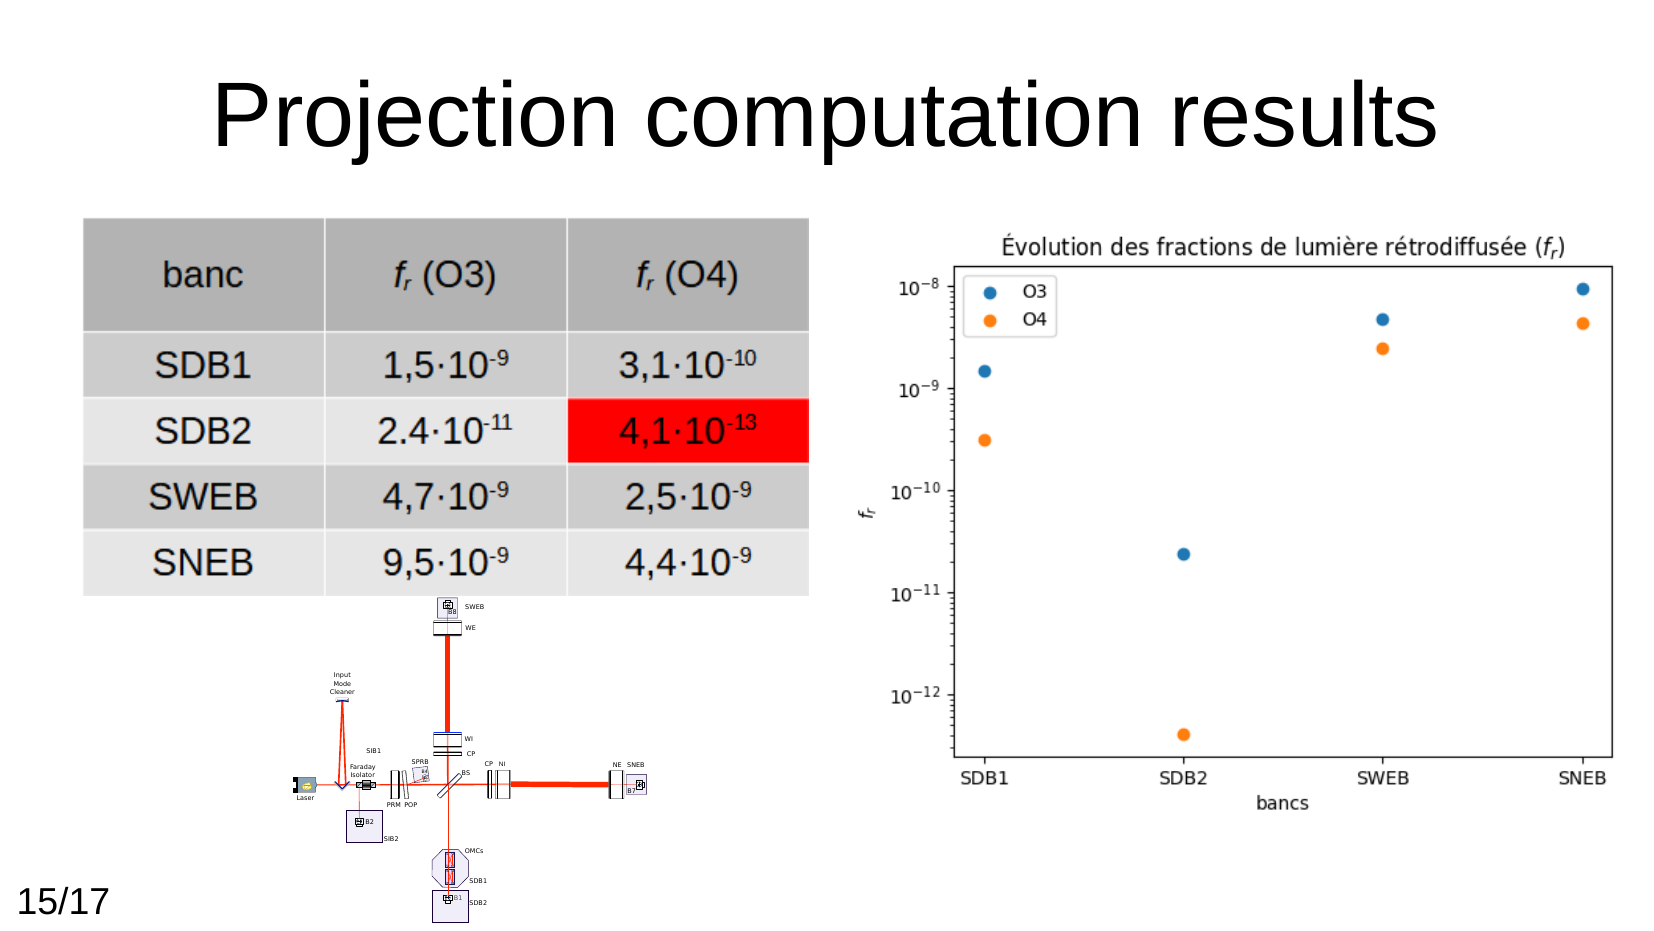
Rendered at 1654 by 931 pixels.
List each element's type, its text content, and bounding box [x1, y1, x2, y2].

text_box <numéro>/17 [1, 873, 384, 931]
picture [845, 217, 1625, 827]
picture [82, 217, 809, 925]
title Projection computation results [82, 37, 1571, 193]
